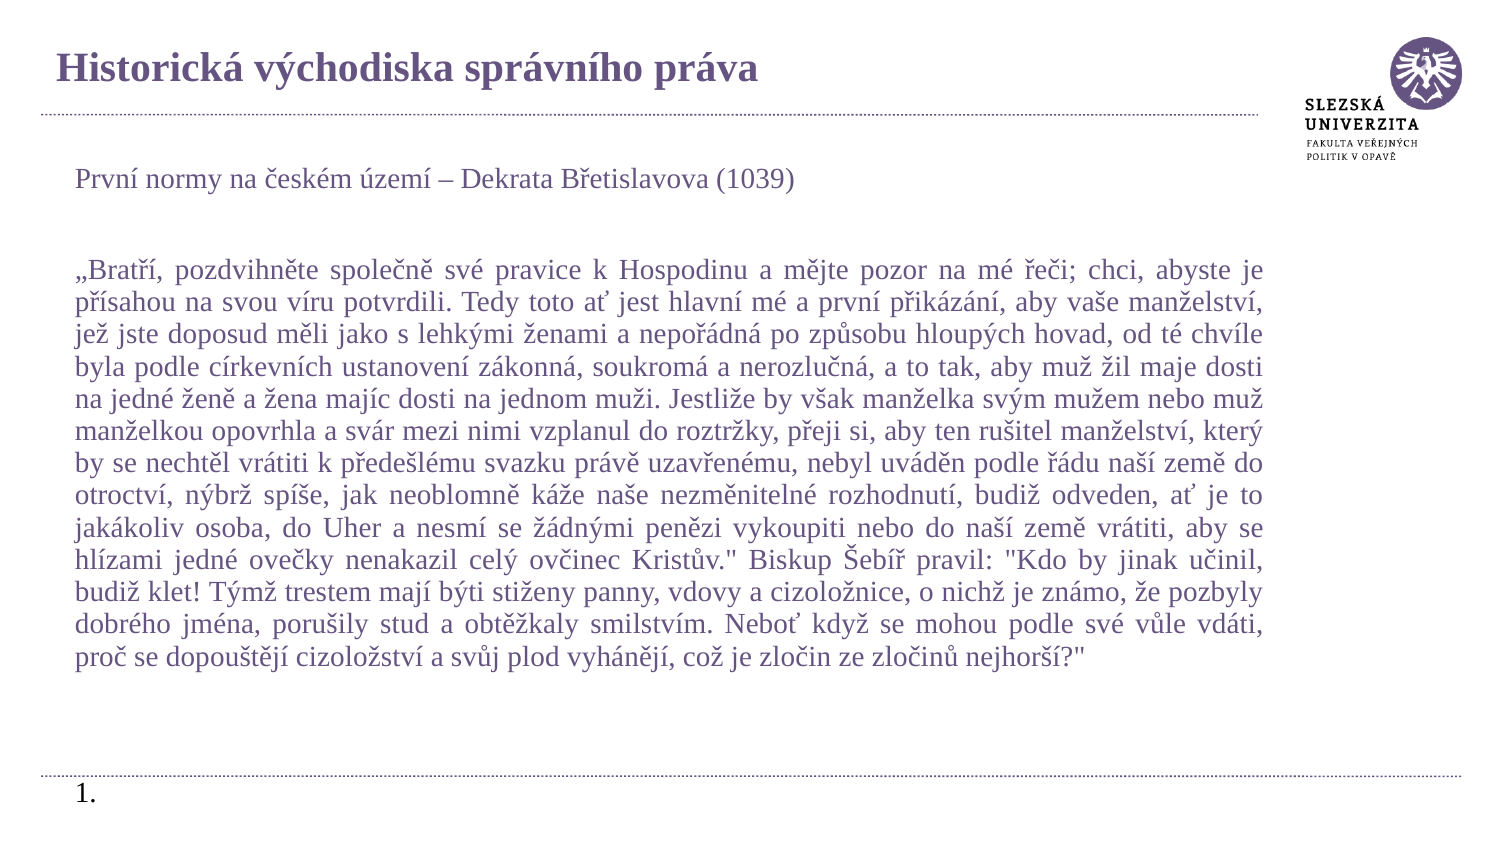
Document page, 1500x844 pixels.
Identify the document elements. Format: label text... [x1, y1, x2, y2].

text_box První normy na českém území – Dekrata Břetislavova (1039) „Bratří, pozdvihněte společně své pravice k Hospodinu a mějte pozor na mé řeči; chci, abyste je přísahou na svou víru potvrdili. Tedy toto ať jest hlavní mé a první přikázání, aby vaše manželství, jež jste doposud měli jako s lehkými ženami a nepořádná po způsobu hloupých hovad, od té chvíle byla podle církevních ustanovení zákonná, soukromá a nerozlučná, a to tak, aby muž žil maje dosti na jedné ženě a žena majíc dosti na jednom muži. Jestliže by však manželka svým mužem nebo muž manželkou opovrhla a svár mezi nimi vzplanul do roztržky, přeji si, aby ten rušitel manželství, který by se nechtěl vrátiti k předešlému svazku právě uzavřenému, nebyl uváděn podle řádu naší země do otroctví, nýbrž spíše, jak neoblomně káže naše nezměnitelné rozhodnutí, budiž odveden, ať je to jakákoliv osoba, do Uher a nesmí se žádnými penězi vykoupiti nebo do naší země vrátiti, aby se hlízami jedné ovečky nenakazil celý ovčinec Kristův." Biskup Šebíř pravil: "Kdo by jinak učinil, budiž klet! Týmž trestem mají býti stiženy panny, vdovy a cizoložnice, o nichž je známo, že pozbyly dobrého jména, porušily stud a obtěžkaly smilstvím. Neboť když se mohou podle své vůle vdáti, proč se dopouštějí cizoložství a svůj plod vyhánějí, což je zločin ze zločinů nejhorší?" [59, 154, 1284, 746]
title Historická východiska správního práva [41, 32, 786, 116]
